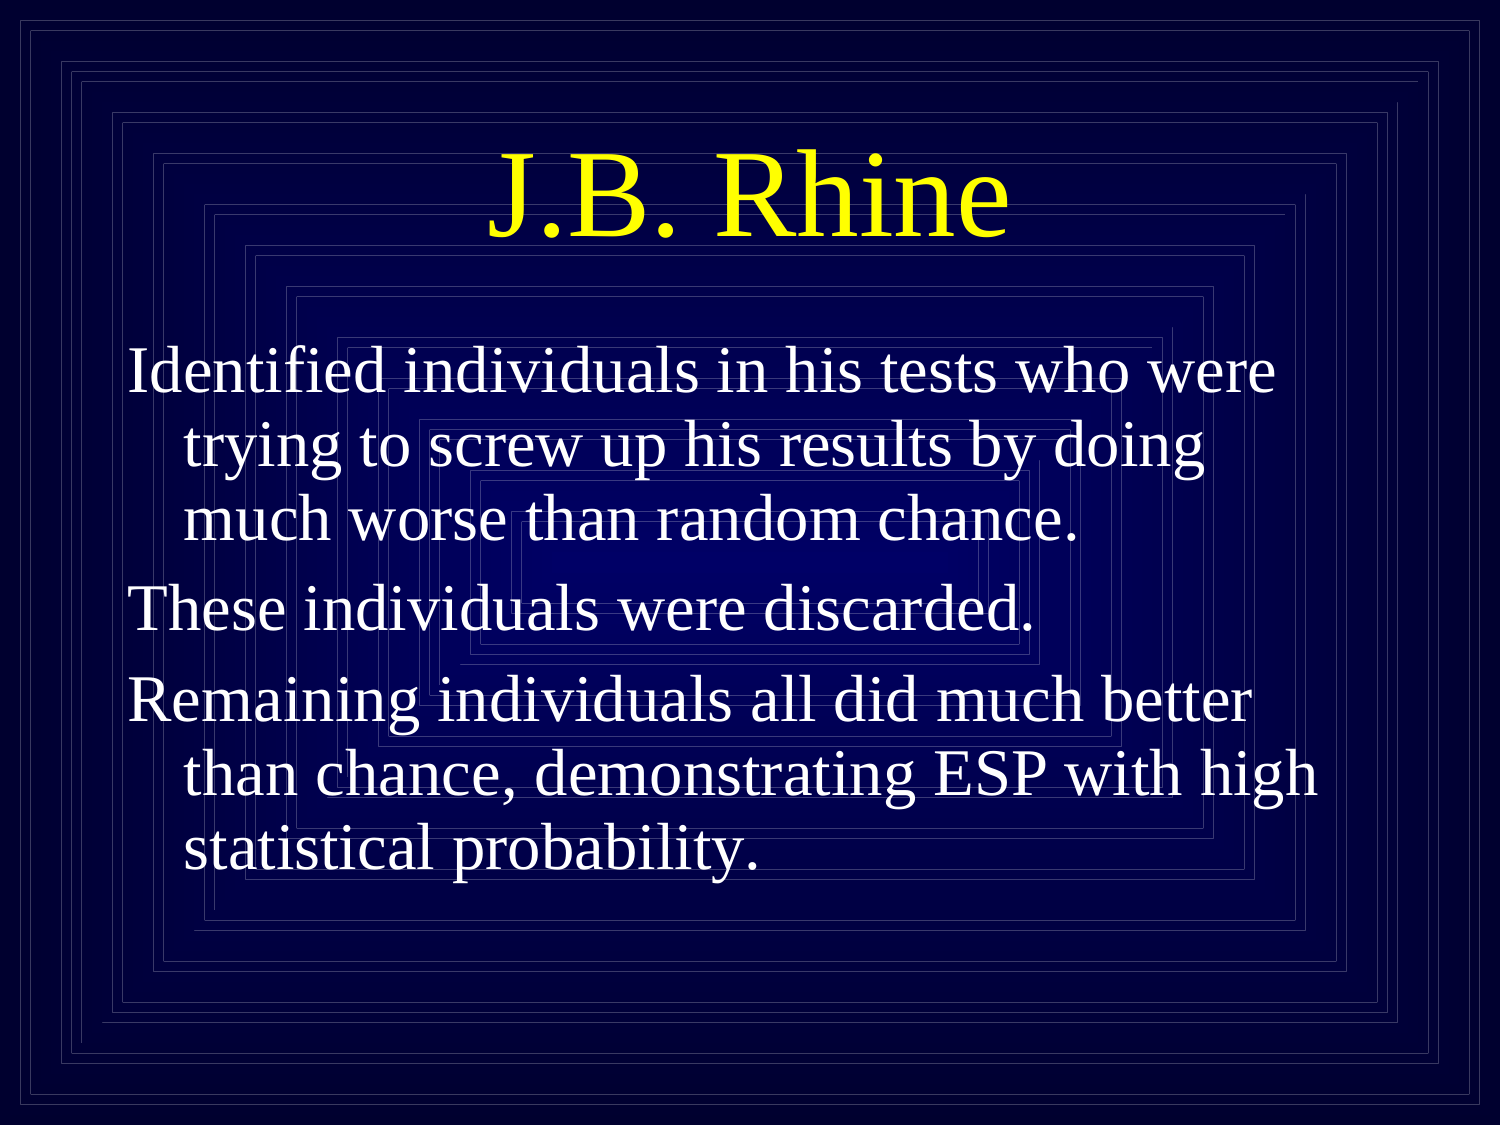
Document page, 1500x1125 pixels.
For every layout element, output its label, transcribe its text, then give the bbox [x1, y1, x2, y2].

title J.B. Rhine [112, 99, 1388, 288]
list Identified individuals in his tests who were trying to screw up his results by doing much worse than random chance. These individuals were discarded. Remaining individuals all did much better than chance, demonstrating ESP with high statistical probability. [112, 324, 1388, 1093]
